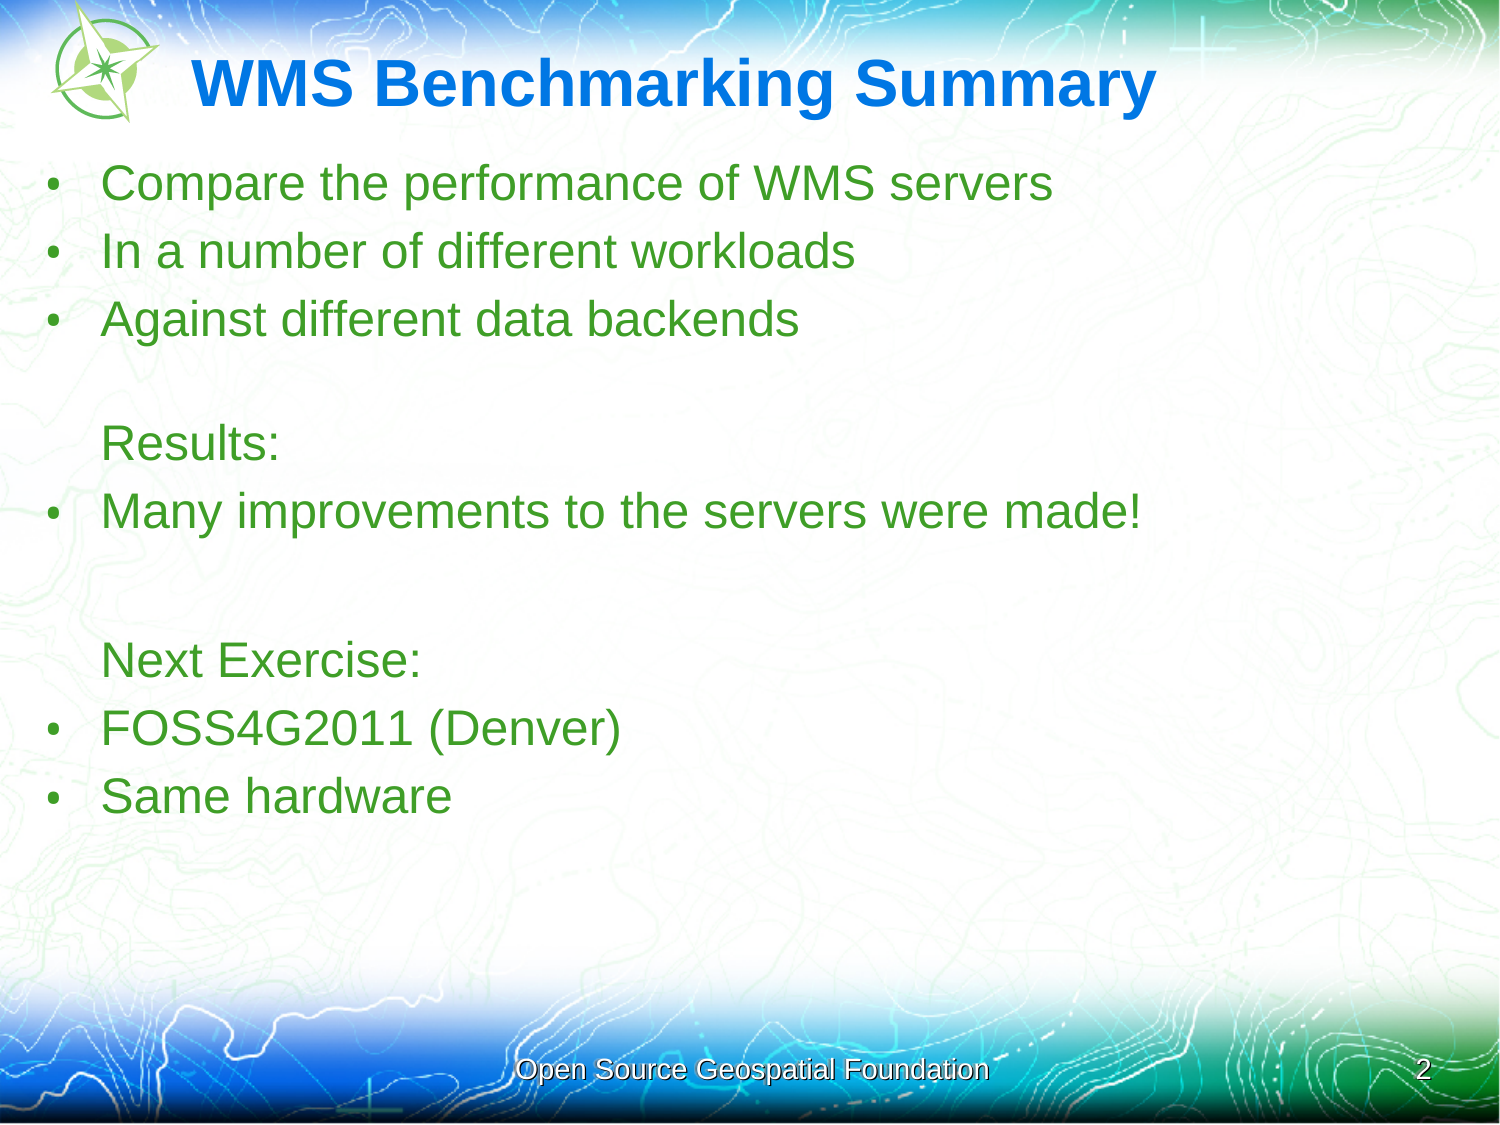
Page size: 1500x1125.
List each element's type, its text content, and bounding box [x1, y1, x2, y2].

picture [0, 0, 1500, 1125]
title WMS Benchmarking Summary [177, 33, 1477, 134]
list Compare the performance of WMS servers In a number of different workloads Against different data backends Results: Many improvements to the servers were made! Next Exercise: FOSS4G2011 (Denver) Same hardware [29, 147, 1477, 1034]
